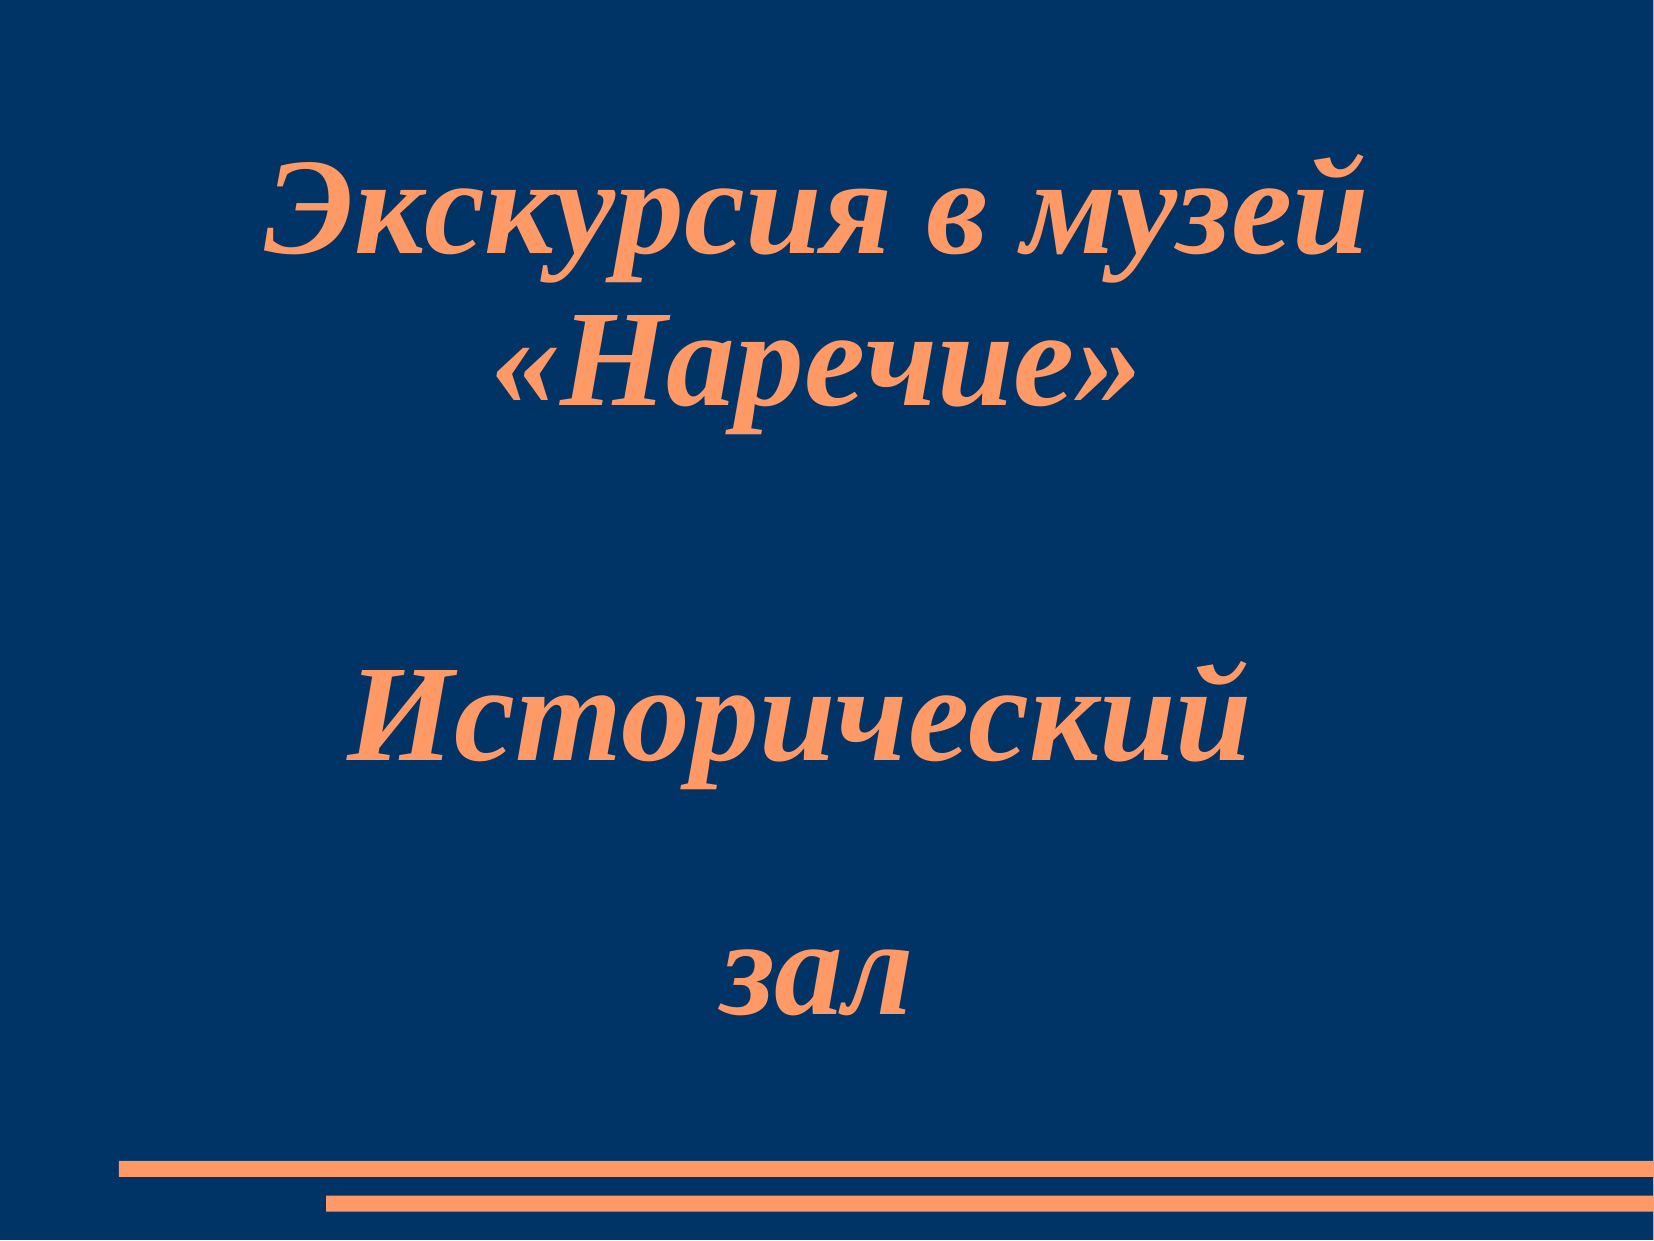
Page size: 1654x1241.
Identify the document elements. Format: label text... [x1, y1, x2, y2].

title Экскурсия в музей «Наречие» Исторический зал [111, 130, 1524, 1045]
